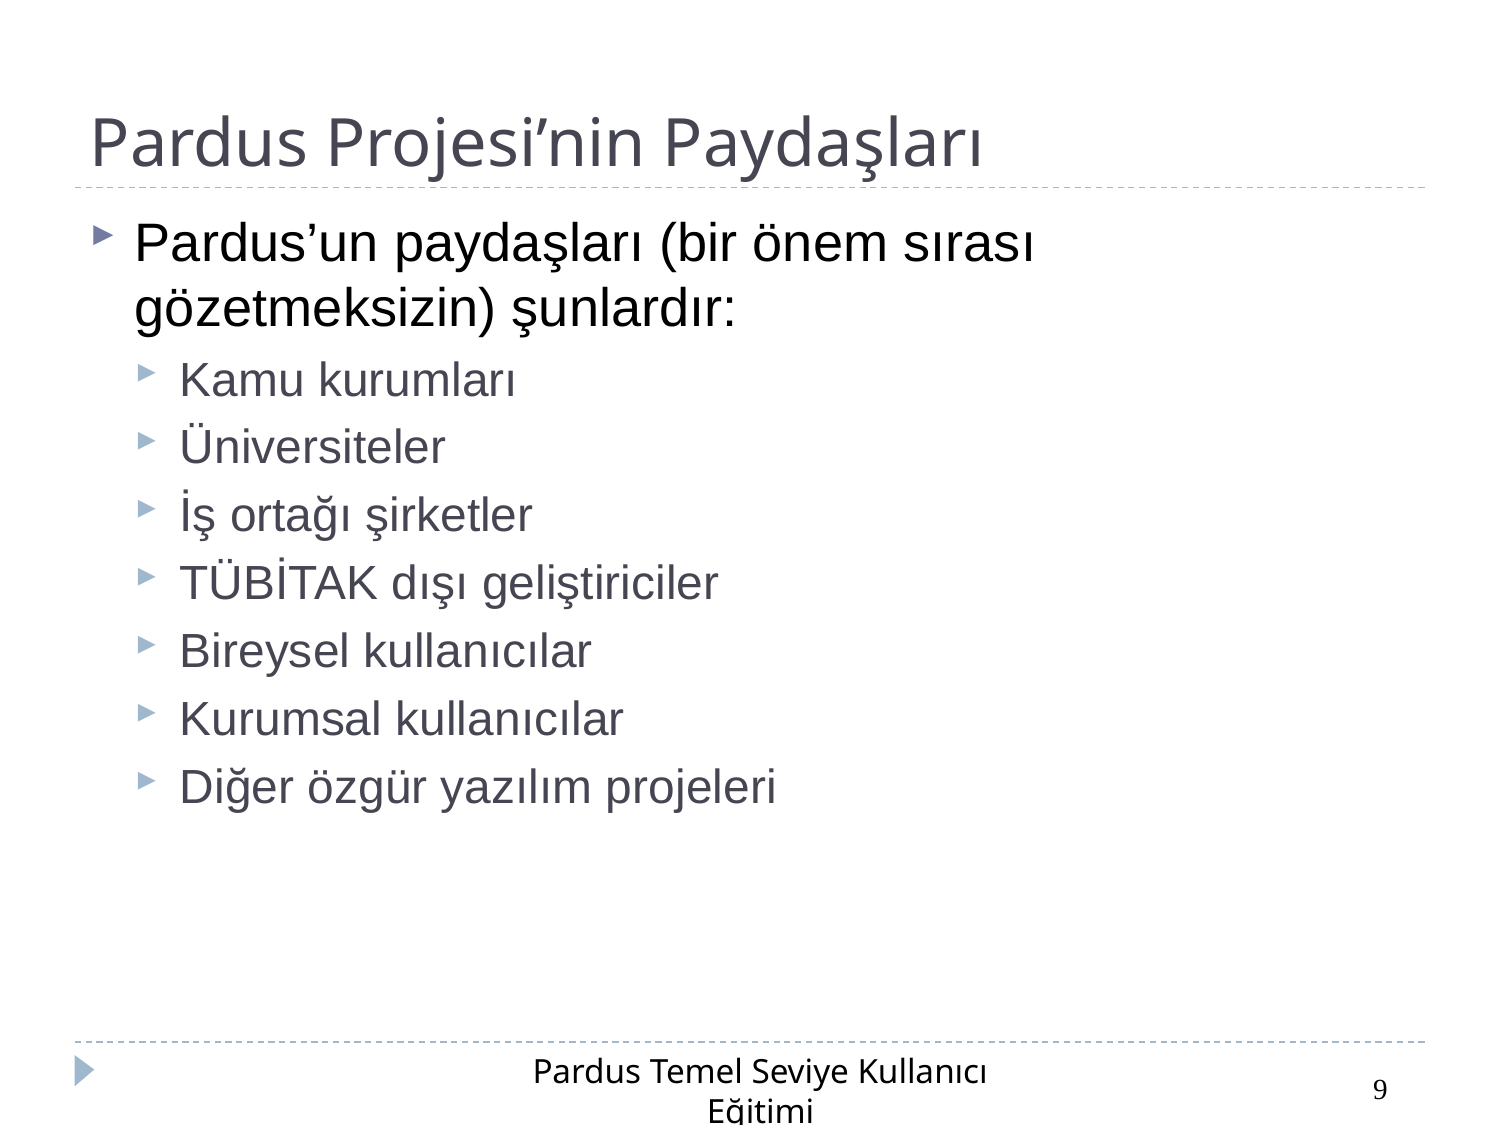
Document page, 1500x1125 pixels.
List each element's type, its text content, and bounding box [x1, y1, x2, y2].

title Pardus Projesi’nin Paydaşları [75, 24, 1425, 188]
list Pardus’un paydaşları (bir önem sırası gözetmeksizin) şunlardır: Kamu kurumları Üniversiteler İş ortağı şirketler TÜBİTAK dışı geliştiriciler Bireysel kullanıcılar Kurumsal kullanıcılar Diğer özgür yazılım projeleri [75, 200, 1425, 1010]
